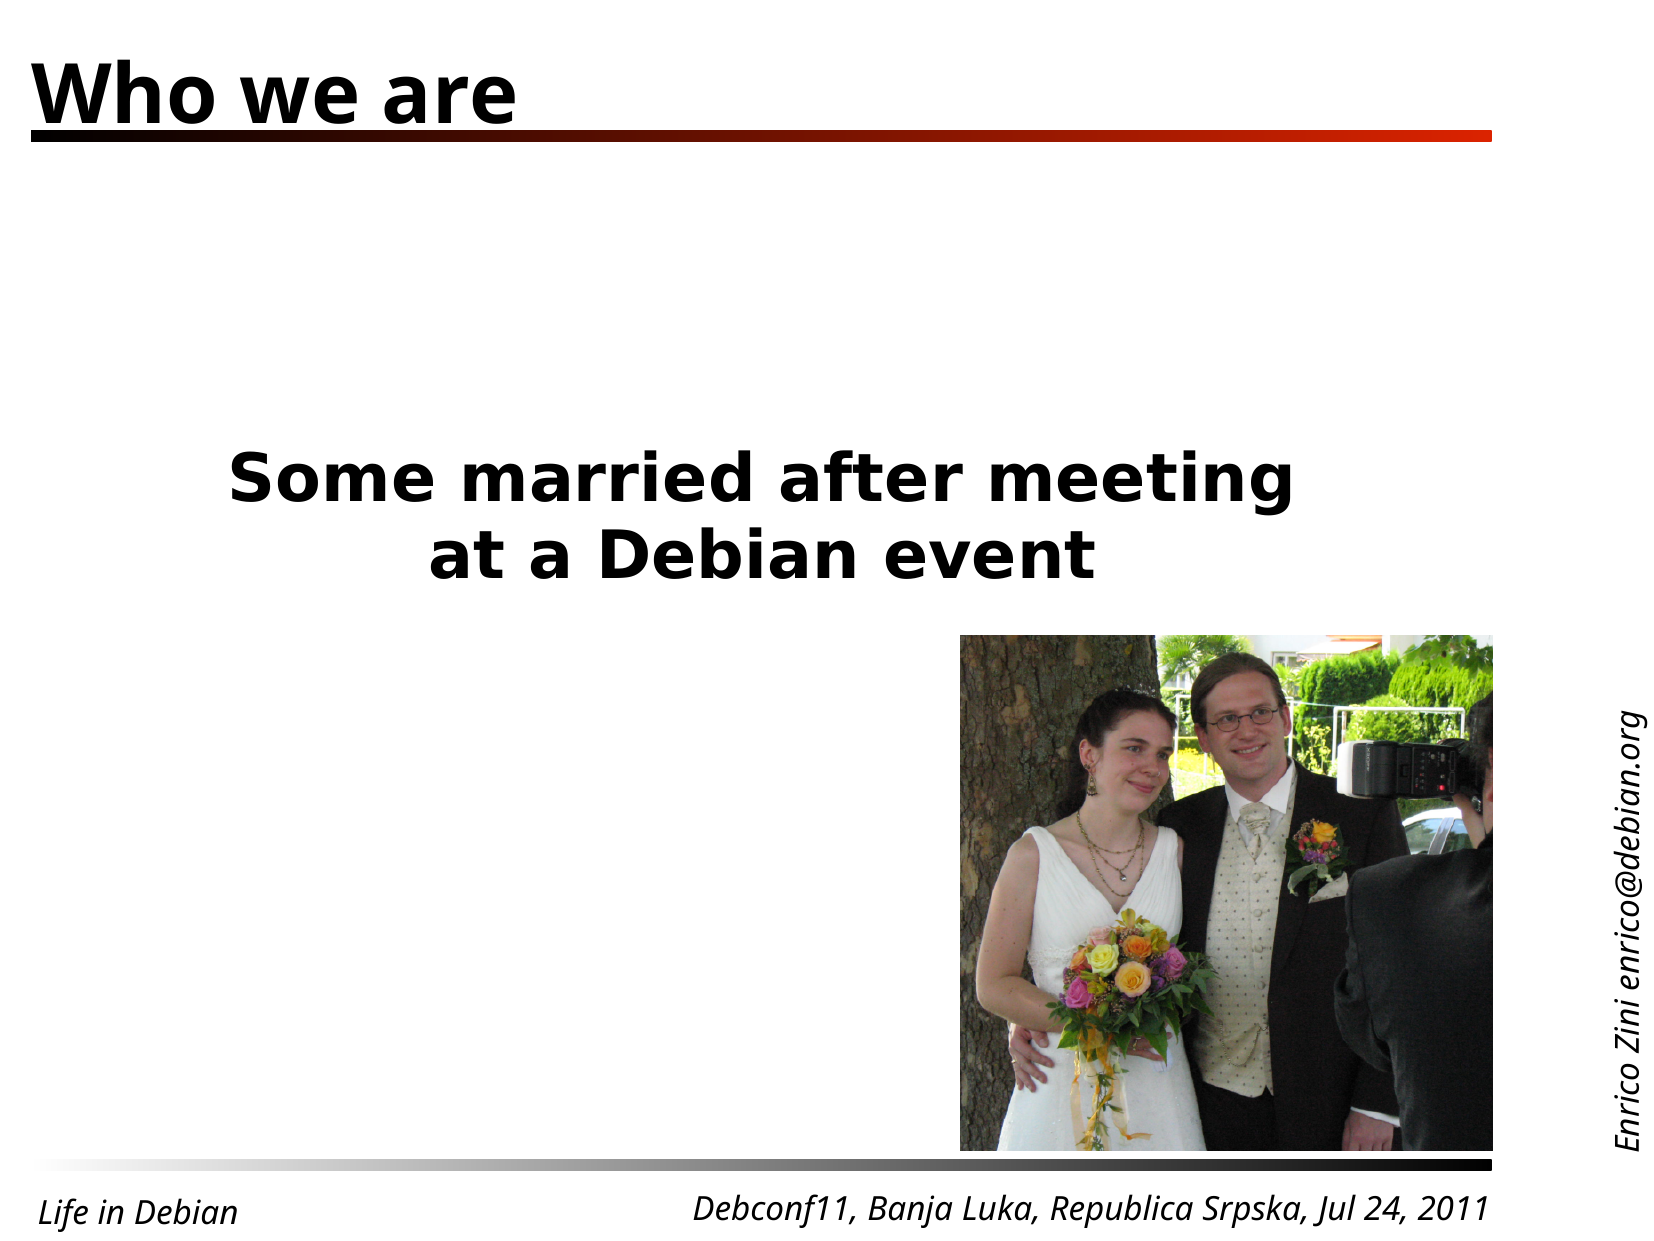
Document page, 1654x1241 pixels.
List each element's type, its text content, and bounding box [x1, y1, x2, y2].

text_box Who we are [31, 34, 1438, 168]
picture [960, 635, 1493, 1151]
text_box Some married after meeting at a Debian event [30, 439, 1495, 595]
